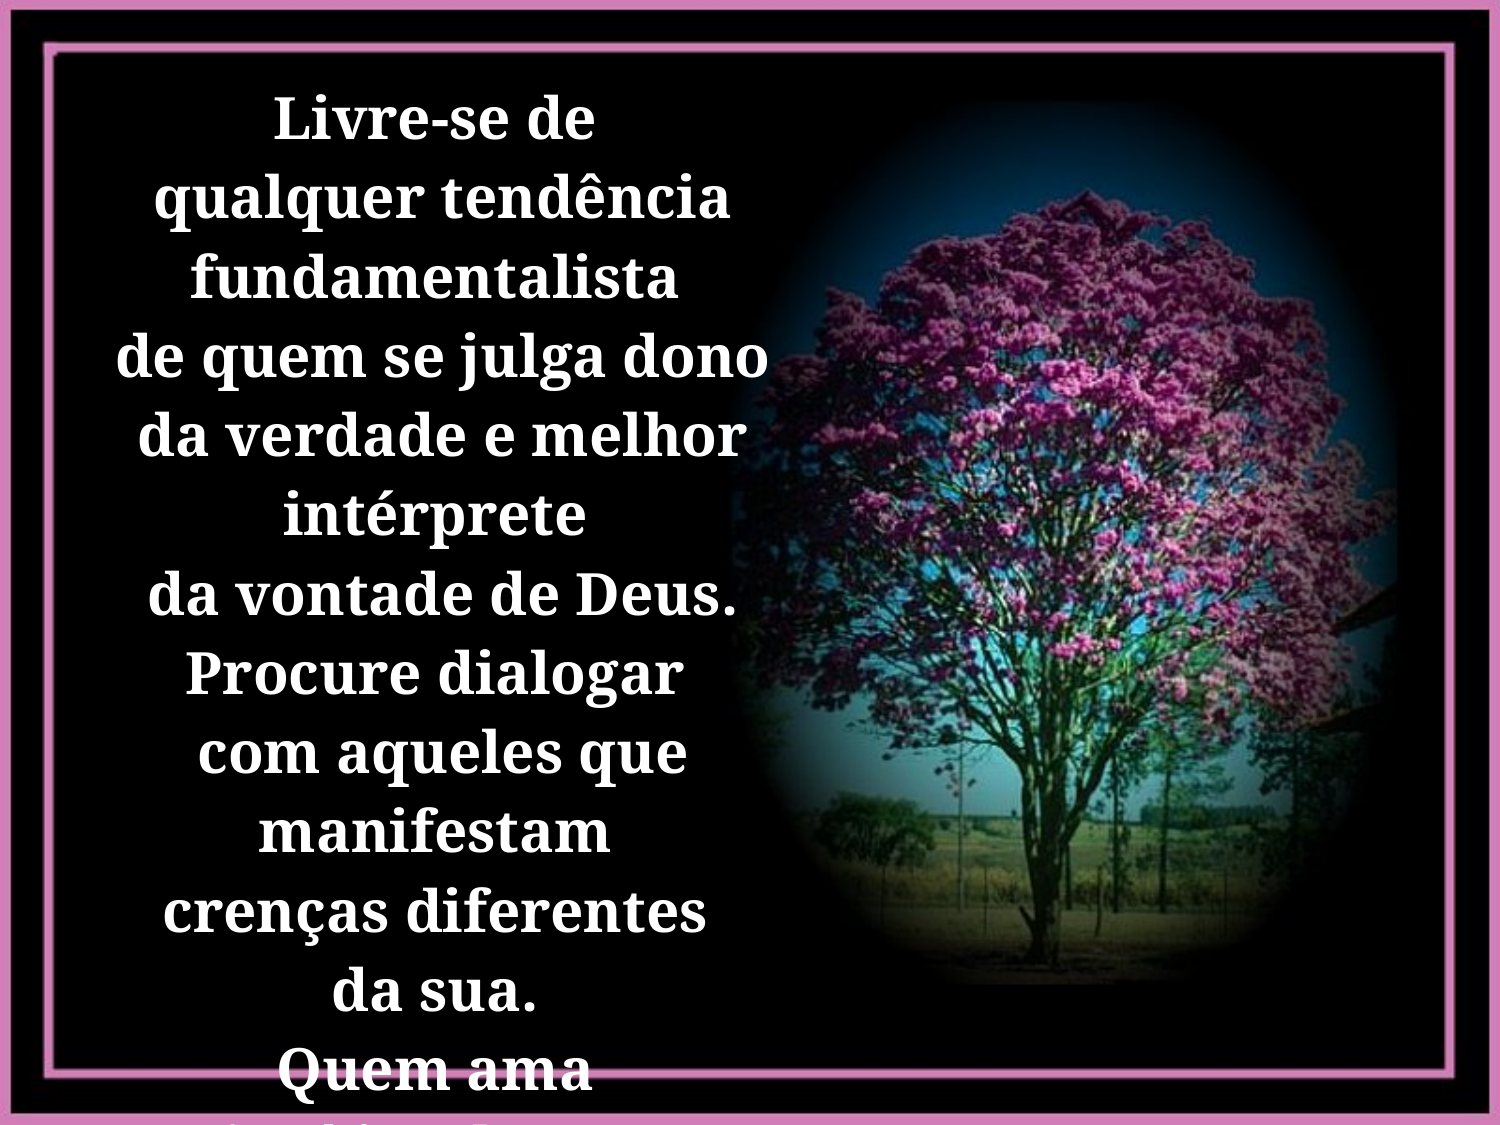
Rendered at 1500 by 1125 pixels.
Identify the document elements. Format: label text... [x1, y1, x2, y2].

picture [0, 0, 1500, 1125]
text_box Livre-se de qualquer tendência fundamentalista de quem se julga dono da verdade e melhor intérprete da vontade de Deus. Procure dialogar com aqueles que manifestam crenças diferentes da sua. Quem ama não é intolerante. [59, 69, 828, 1125]
